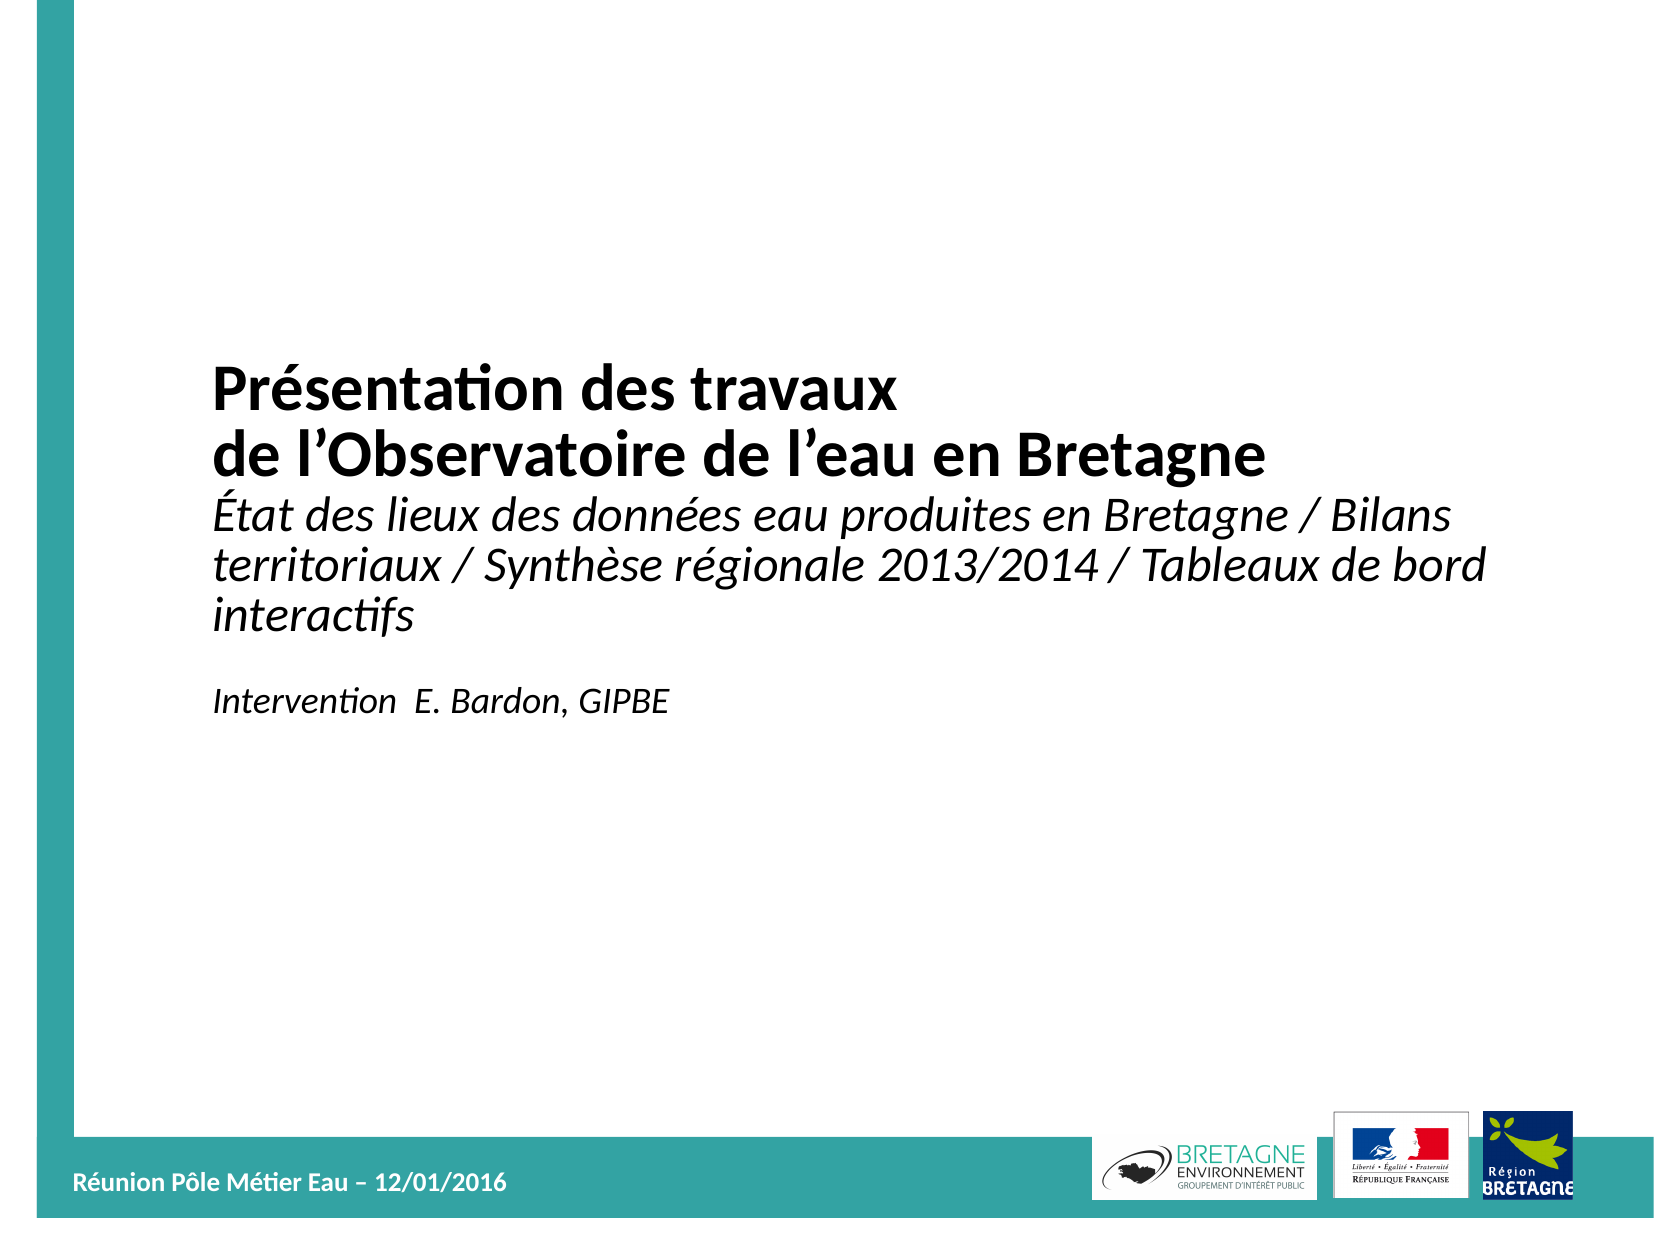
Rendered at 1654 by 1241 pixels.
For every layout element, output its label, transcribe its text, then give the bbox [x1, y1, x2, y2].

picture [1092, 1134, 1317, 1200]
picture [1483, 1111, 1573, 1200]
title Présentation des travaux de l’Observatoire de l’eau en Bretagne État des lieux des données eau produites en Bretagne / Bilans territoriaux / Synthèse régionale 2013/2014 / Tableaux de bord interactifs Intervention E. Bardon, GIPBE [212, 312, 1514, 837]
picture [1333, 1111, 1470, 1198]
